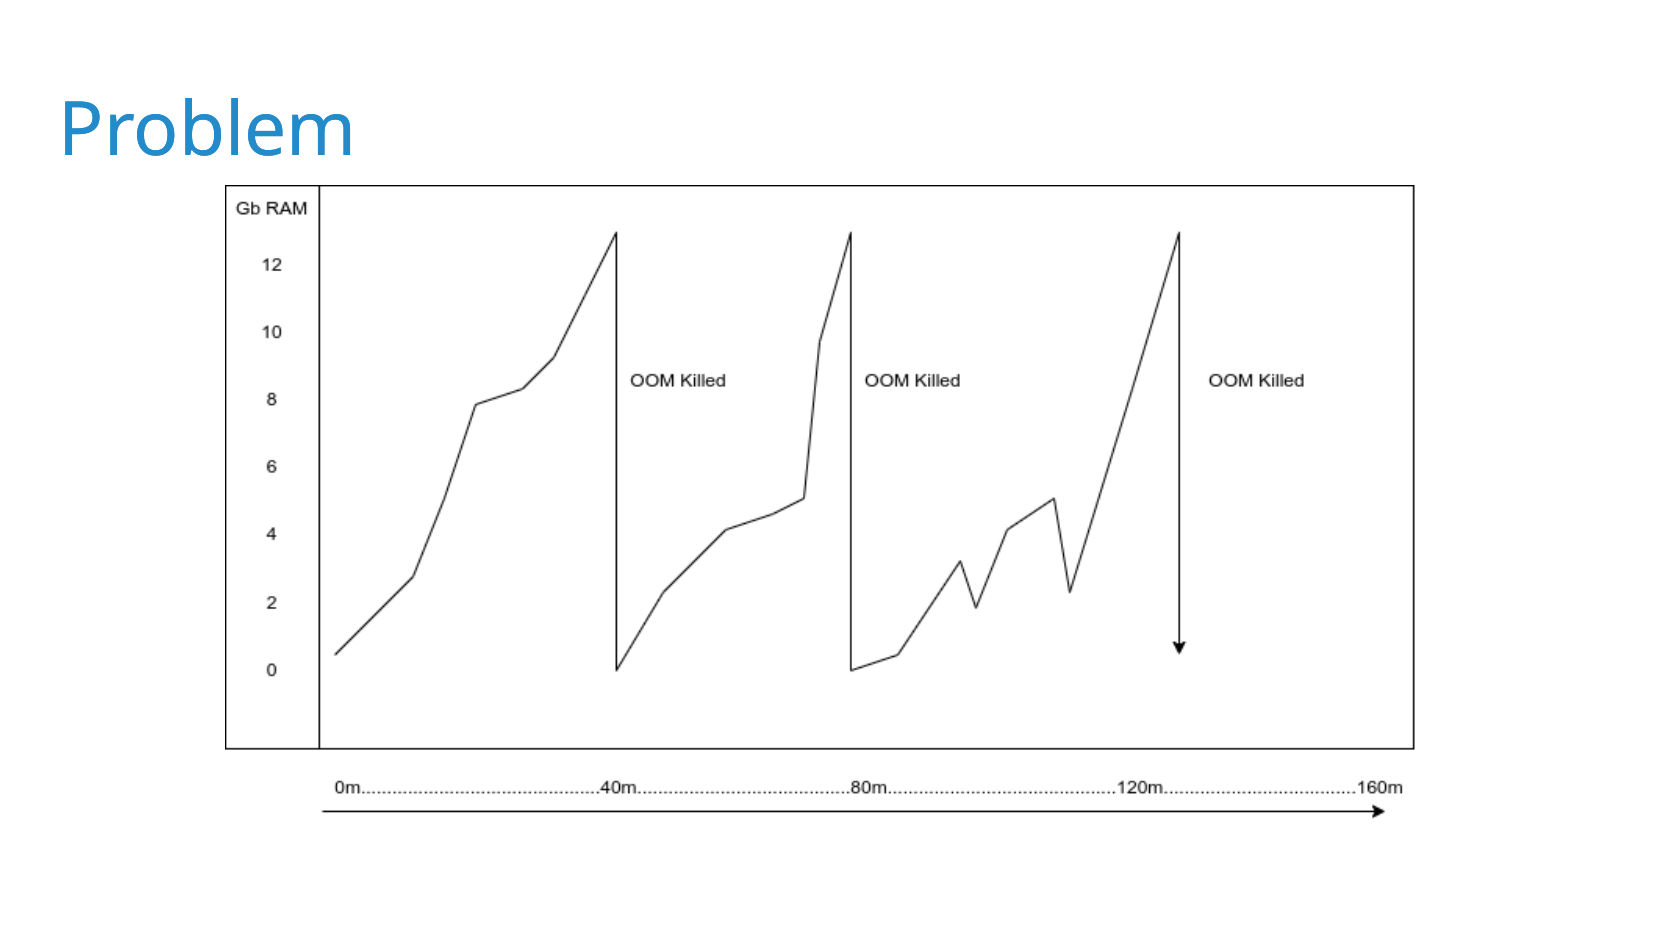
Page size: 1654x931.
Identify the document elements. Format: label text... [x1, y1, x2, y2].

title Problem [59, 59, 1595, 178]
picture [225, 185, 1457, 826]
